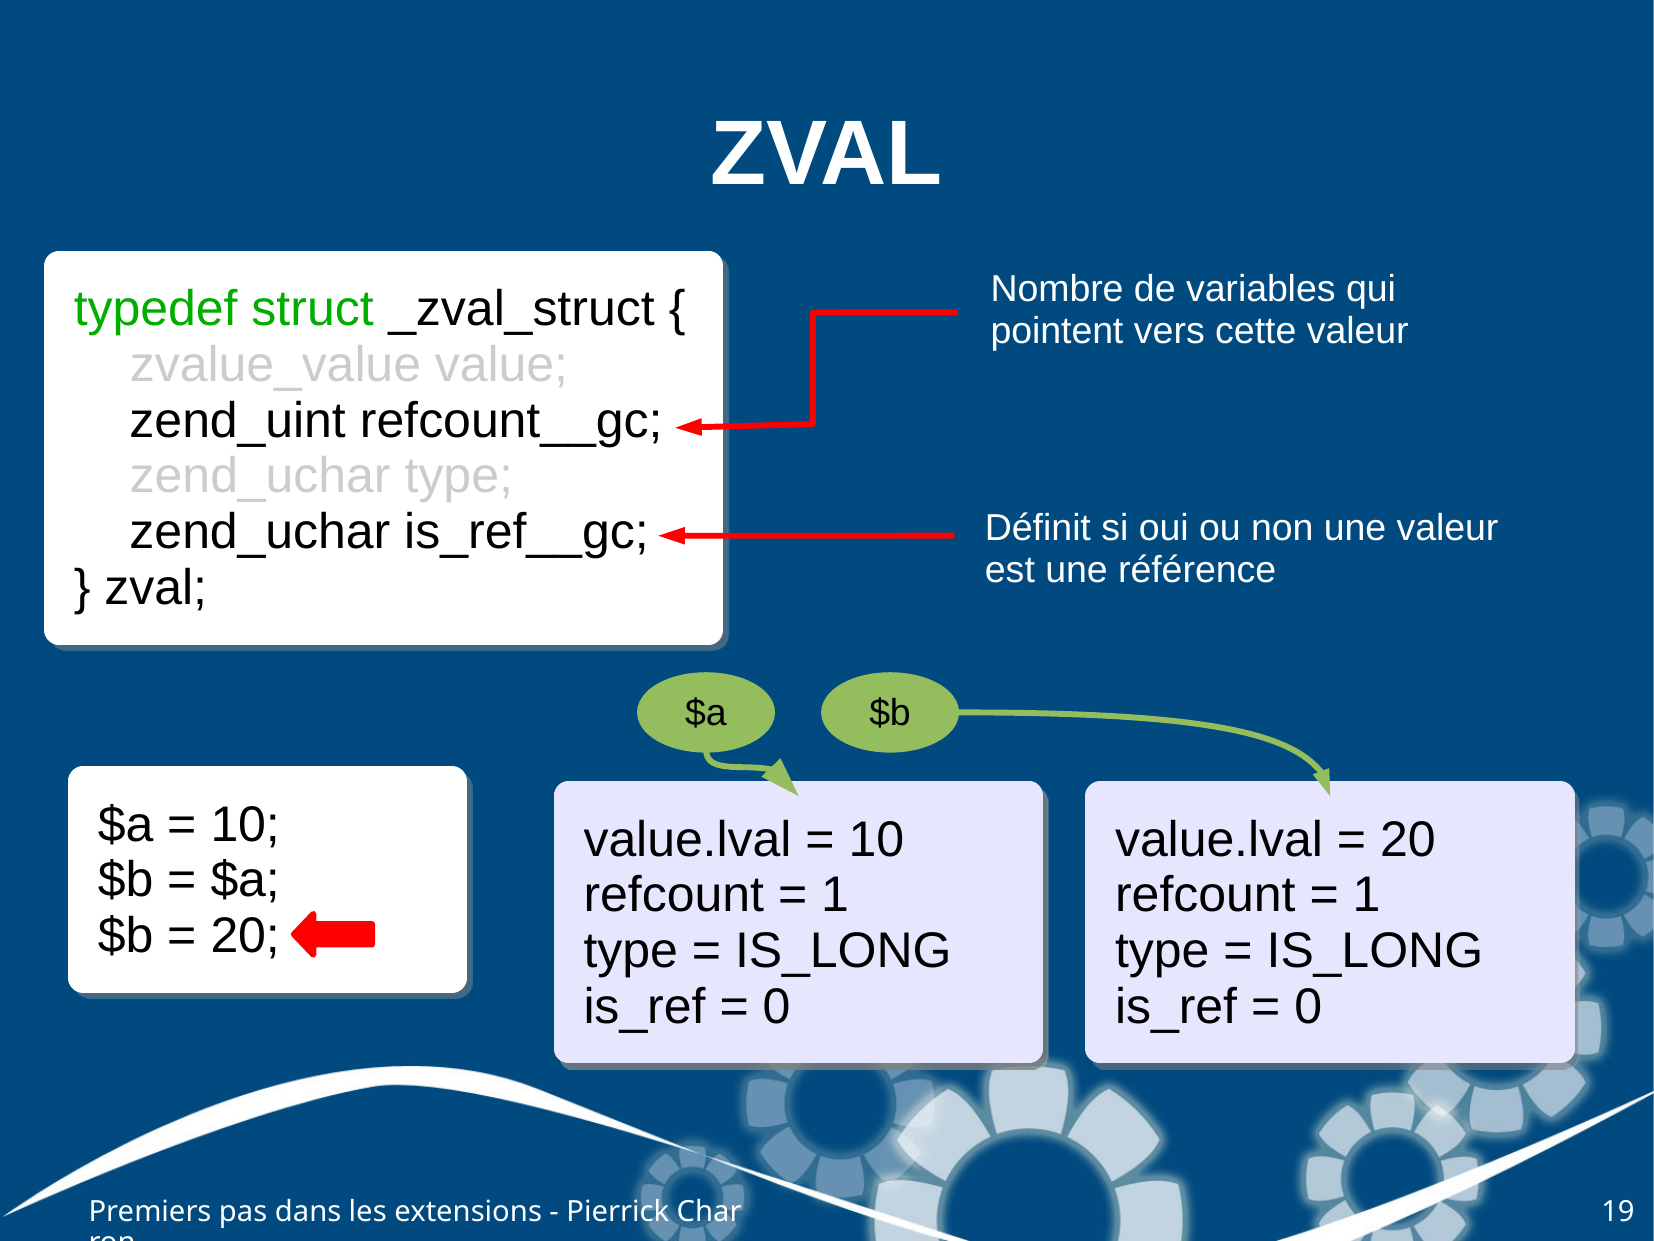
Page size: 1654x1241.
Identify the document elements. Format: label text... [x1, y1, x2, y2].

list value.lval = 20 refcount = 1 type = IS_LONG is_ref = 0 [1100, 796, 1561, 1049]
title ZVAL [82, 56, 1571, 250]
list value.lval = 10 refcount = 1 type = IS_LONG is_ref = 0 [568, 796, 1029, 1049]
text_box [293, 913, 373, 955]
text_box Nombre de variables qui pointent vers cette valeur [972, 256, 1529, 362]
text_box $a [639, 675, 773, 750]
text_box $b [824, 675, 956, 750]
list typedef struct _zval_struct { zvalue_value value; zend_uint refcount__gc; zend_uchar type; zend_uchar is_ref__gc; } zval; [59, 265, 709, 630]
list $a = 10; $b = $a; $b = 20; [83, 781, 453, 978]
text_box Définit si oui ou non une valeur est une référence [967, 495, 1524, 601]
picture [0, 0, 1654, 1241]
